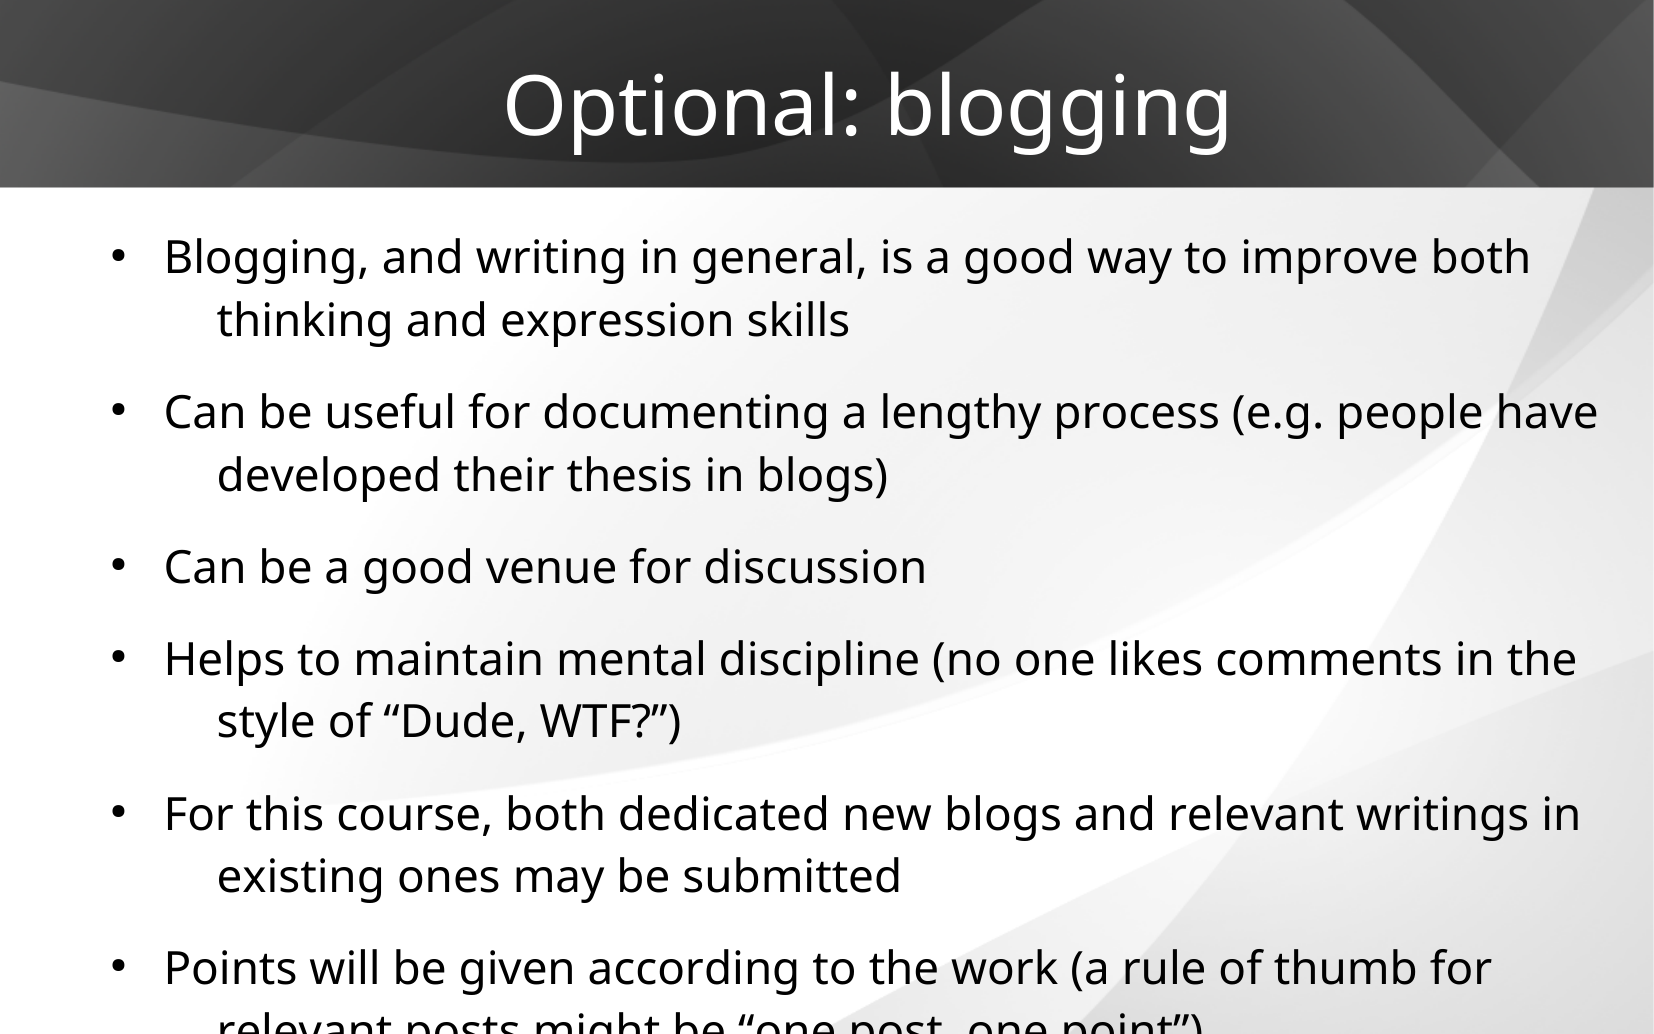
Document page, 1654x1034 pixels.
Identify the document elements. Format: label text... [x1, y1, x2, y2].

list Blogging, and writing in general, is a good way to improve both thinking and expression skills Can be useful for documenting a lengthy process (e.g. people have developed their thesis in blogs) Can be a good venue for discussion Helps to maintain mental discipline (no one likes comments in the style of “Dude, WTF?”) For this course, both dedicated new blogs and relevant writings in existing ones may be submitted Points will be given according to the work (a rule of thumb for relevant posts might be “one post, one point”) [75, 225, 1613, 1034]
title Optional: blogging [124, 0, 1613, 208]
picture [0, 0, 1654, 1034]
